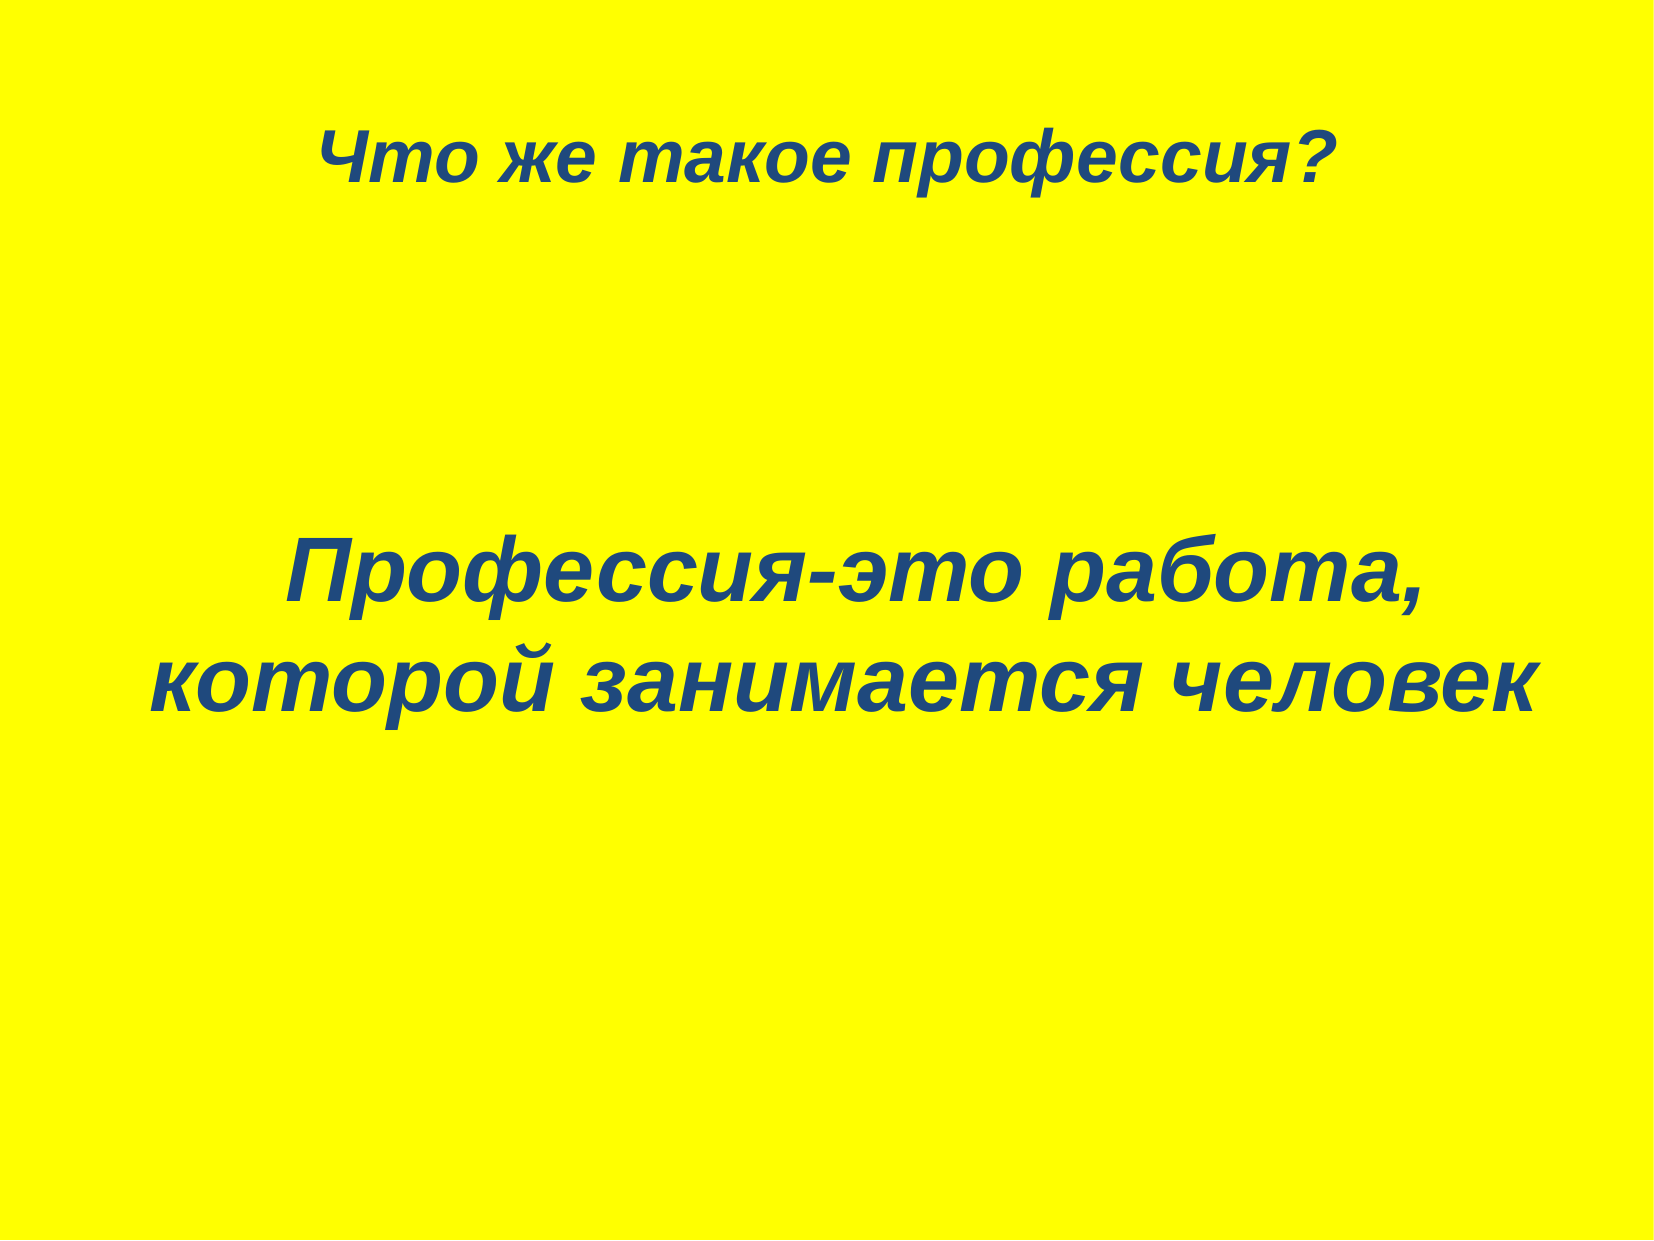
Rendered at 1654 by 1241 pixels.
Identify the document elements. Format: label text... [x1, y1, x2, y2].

title Что же такое профессия? [82, 49, 1571, 257]
list Профессия-это работа, которой занимается человек [82, 290, 1571, 1109]
